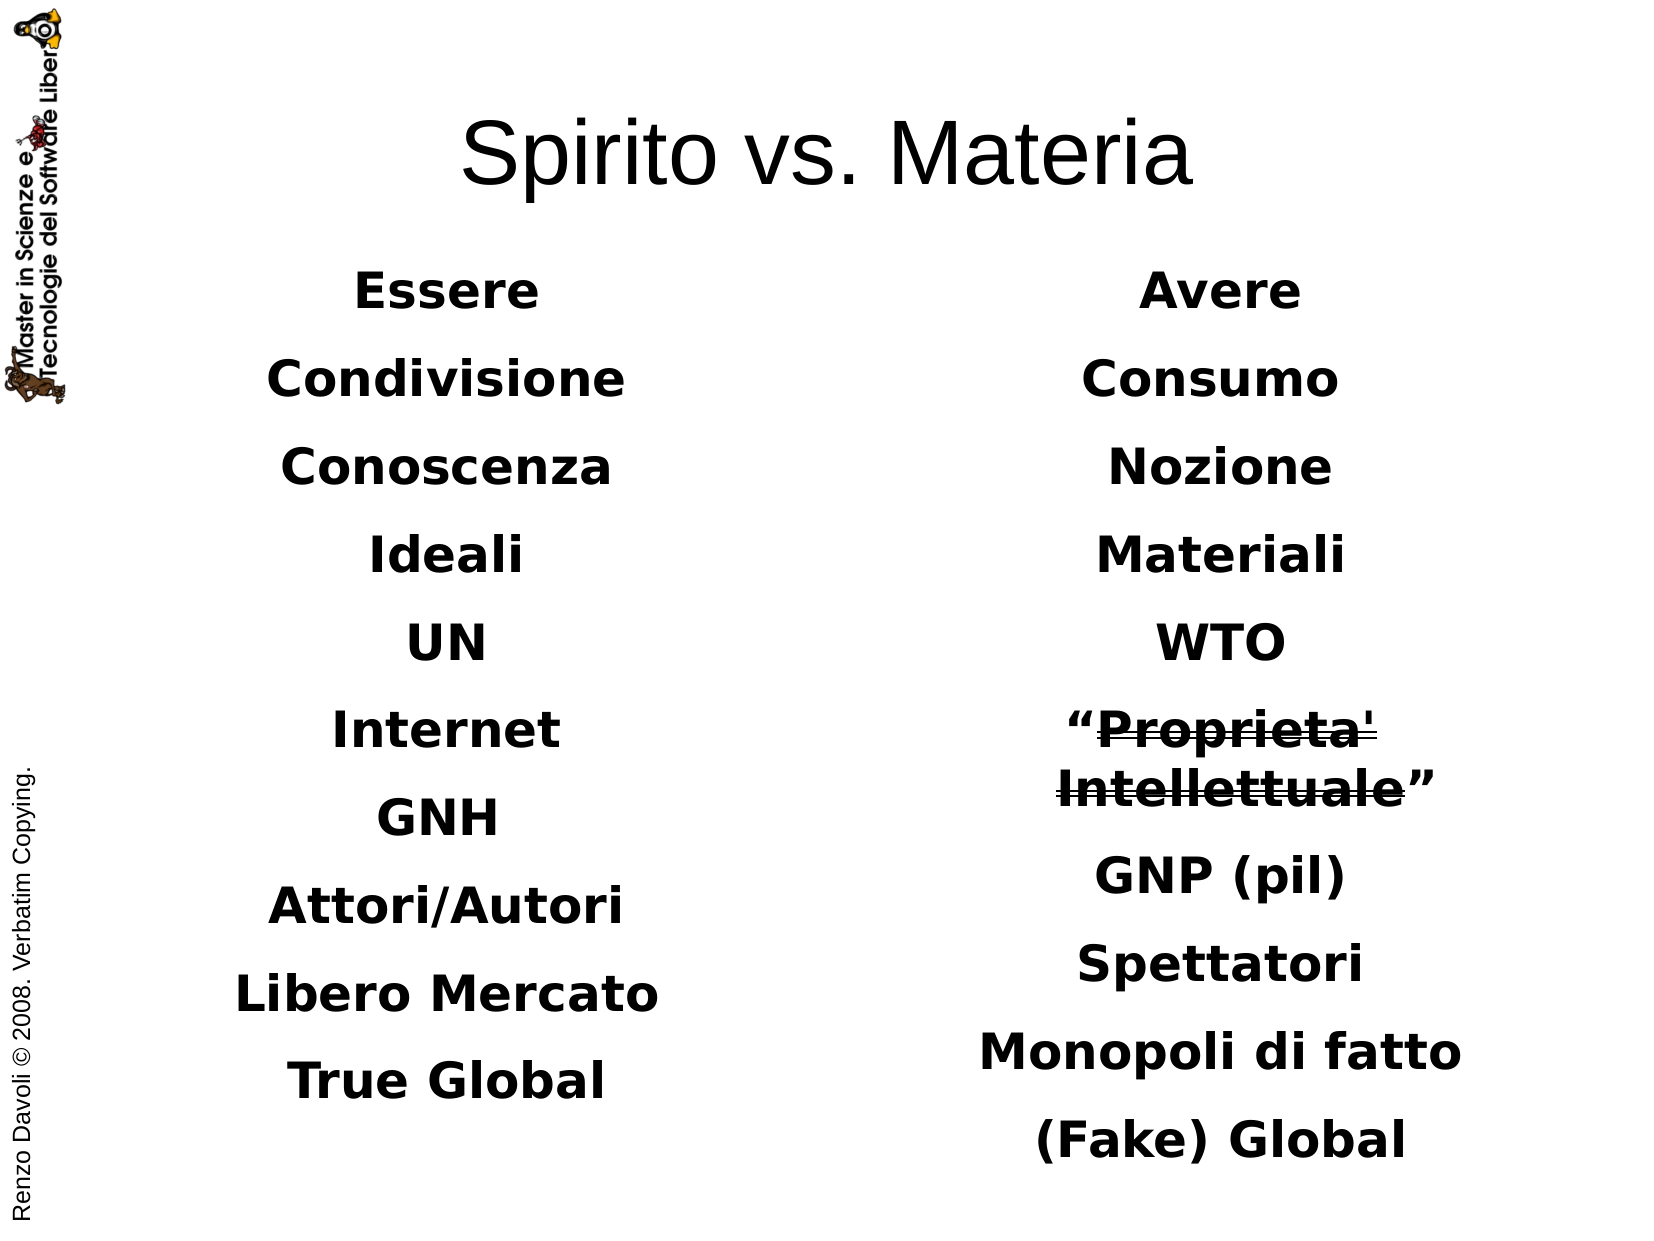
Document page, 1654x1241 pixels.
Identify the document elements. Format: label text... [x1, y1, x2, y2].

list Avere Consumo Nozione Materiali WTO “Proprieta' Intellettuale” GNP (pil) Spettatori Monopoli di fatto (Fake) Global [848, 262, 1576, 1169]
picture [1, 2, 69, 413]
title Spirito vs. Materia [82, 49, 1571, 257]
list Essere Condivisione Conoscenza Ideali UN Internet GNH Attori/Autori Libero Mercato True Global [75, 262, 802, 1111]
